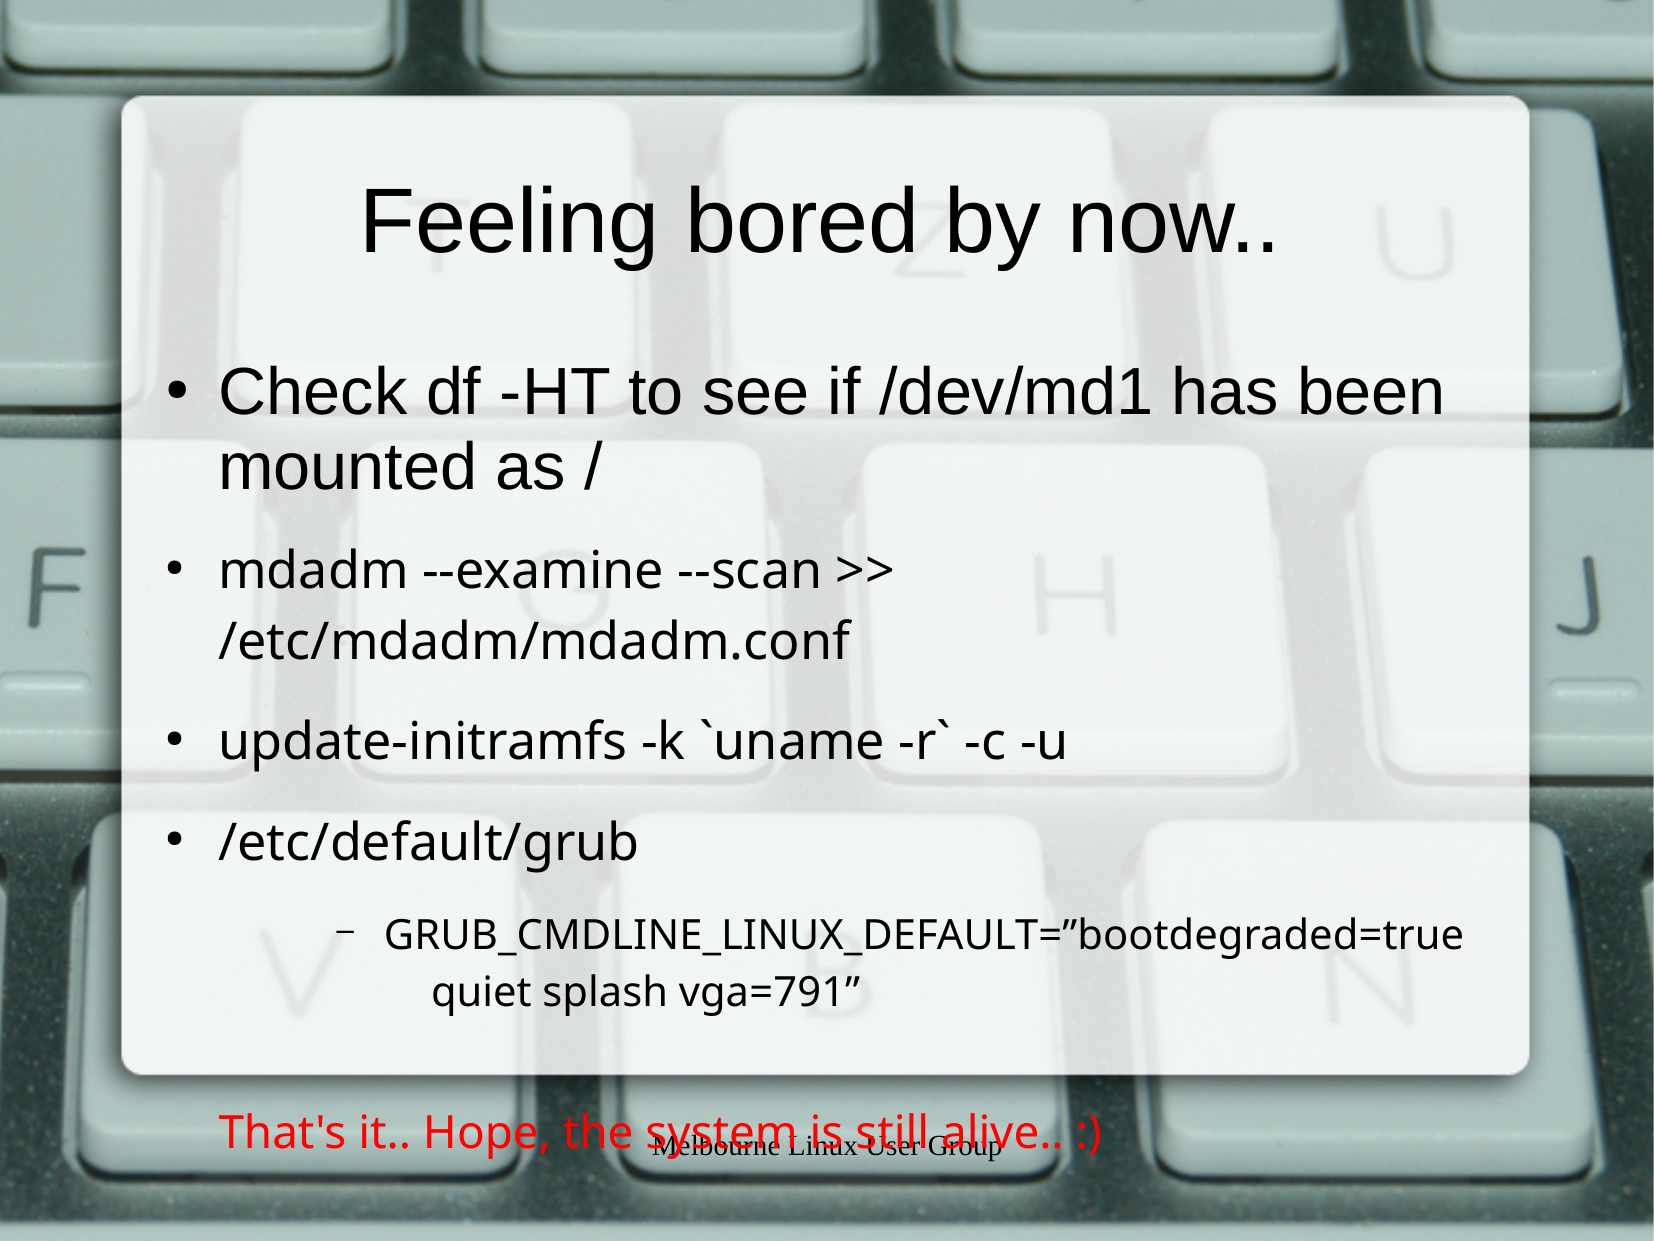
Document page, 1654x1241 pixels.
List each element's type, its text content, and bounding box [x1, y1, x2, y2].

list Check df -HT to see if /dev/md1 has been mounted as / mdadm --examine --scan >> /etc/mdadm/mdadm.conf update-initramfs -k `uname -r` -c -u /etc/default/grub GRUB_CMDLINE_LINUX_DEFAULT=”bootdegraded=true quiet splash vga=791” That's it.. Hope, the system is still alive.. :) [147, 354, 1506, 1159]
picture [0, 0, 1654, 1241]
title Feeling bored by now.. [135, 125, 1506, 318]
